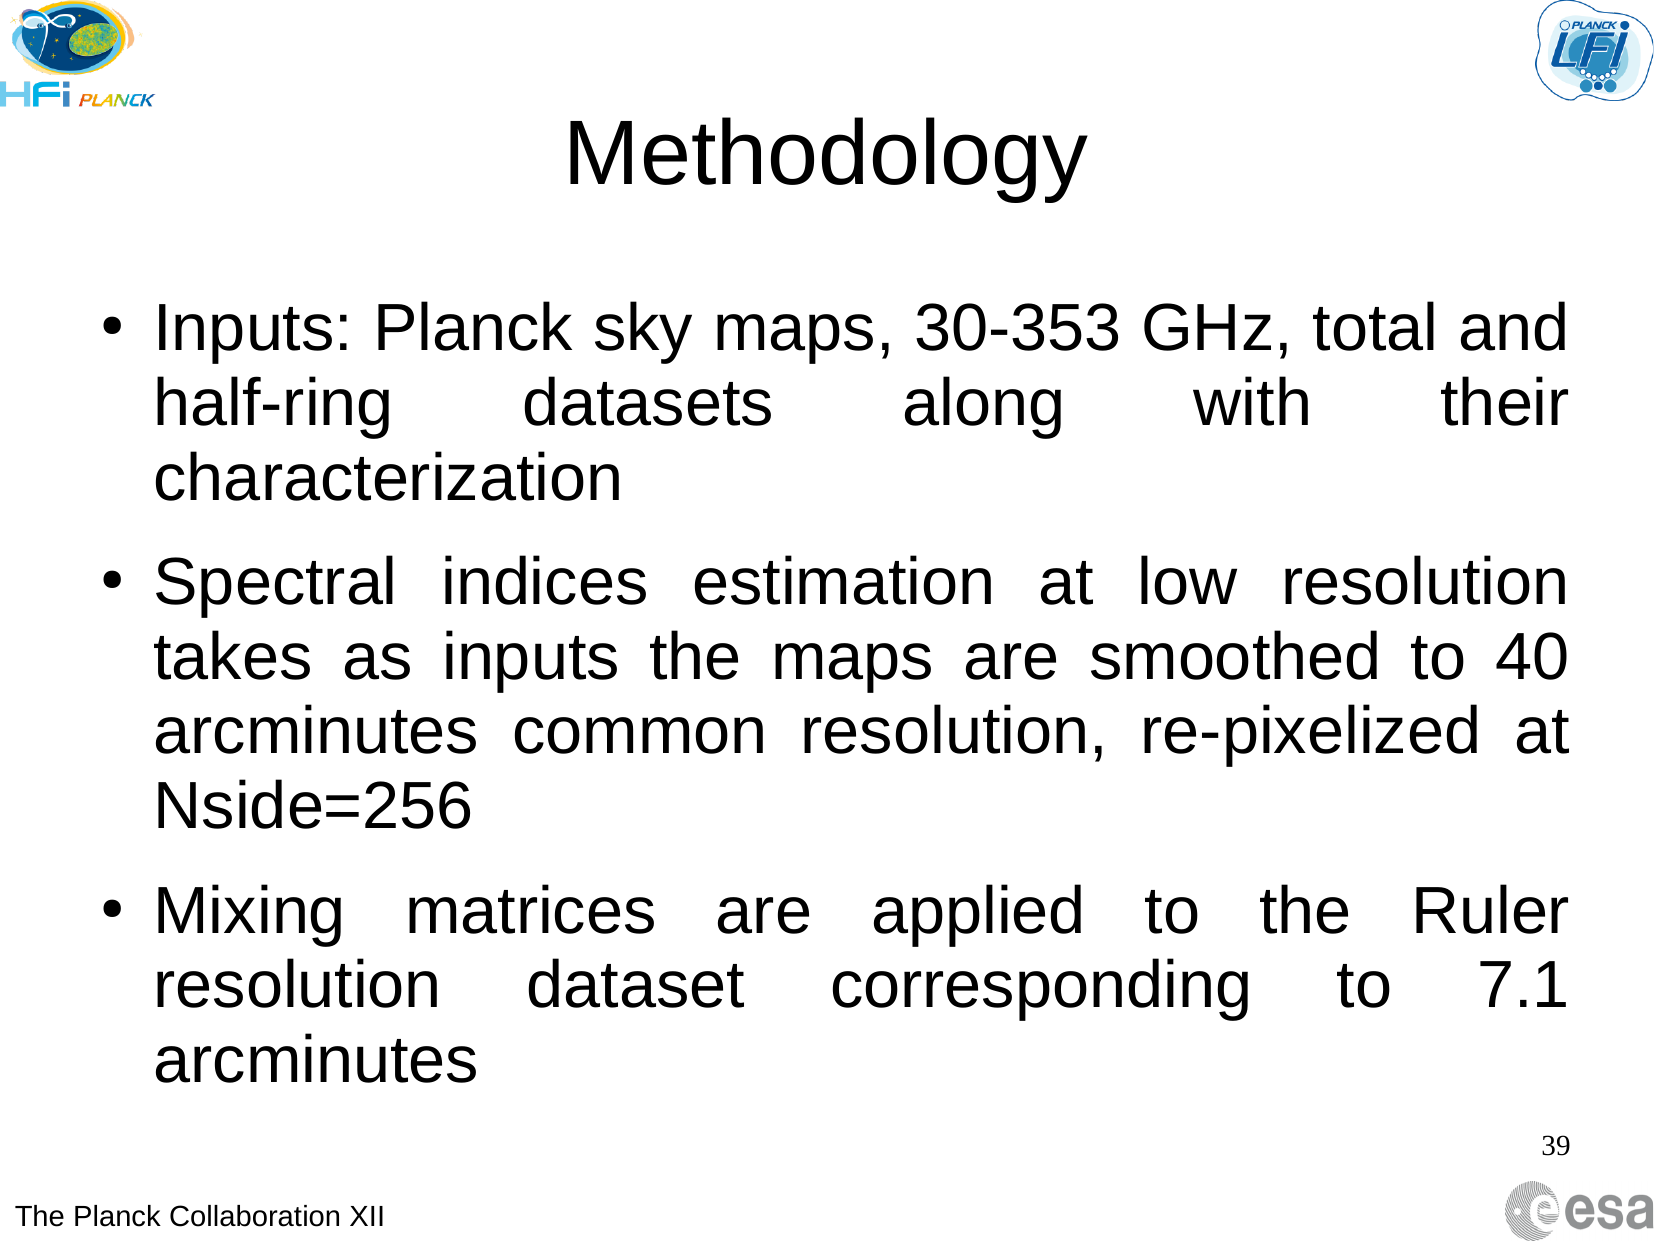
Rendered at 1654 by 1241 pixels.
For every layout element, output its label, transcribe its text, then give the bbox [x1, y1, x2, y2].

text_box The Planck Collaboration XII [0, 1192, 402, 1241]
title Methodology [0, 49, 1654, 257]
list Inputs: Planck sky maps, 30-353 GHz, total and half-ring datasets along with their characterization Spectral indices estimation at low resolution takes as inputs the maps are smoothed to 40 arcminutes common resolution, re-pixelized at Nside=256 Mixing matrices are applied to the Ruler resolution dataset corresponding to 7.1 arcminutes [82, 290, 1571, 1097]
picture [0, 0, 156, 49]
picture [1505, 1181, 1654, 1241]
picture [1535, 0, 1654, 49]
